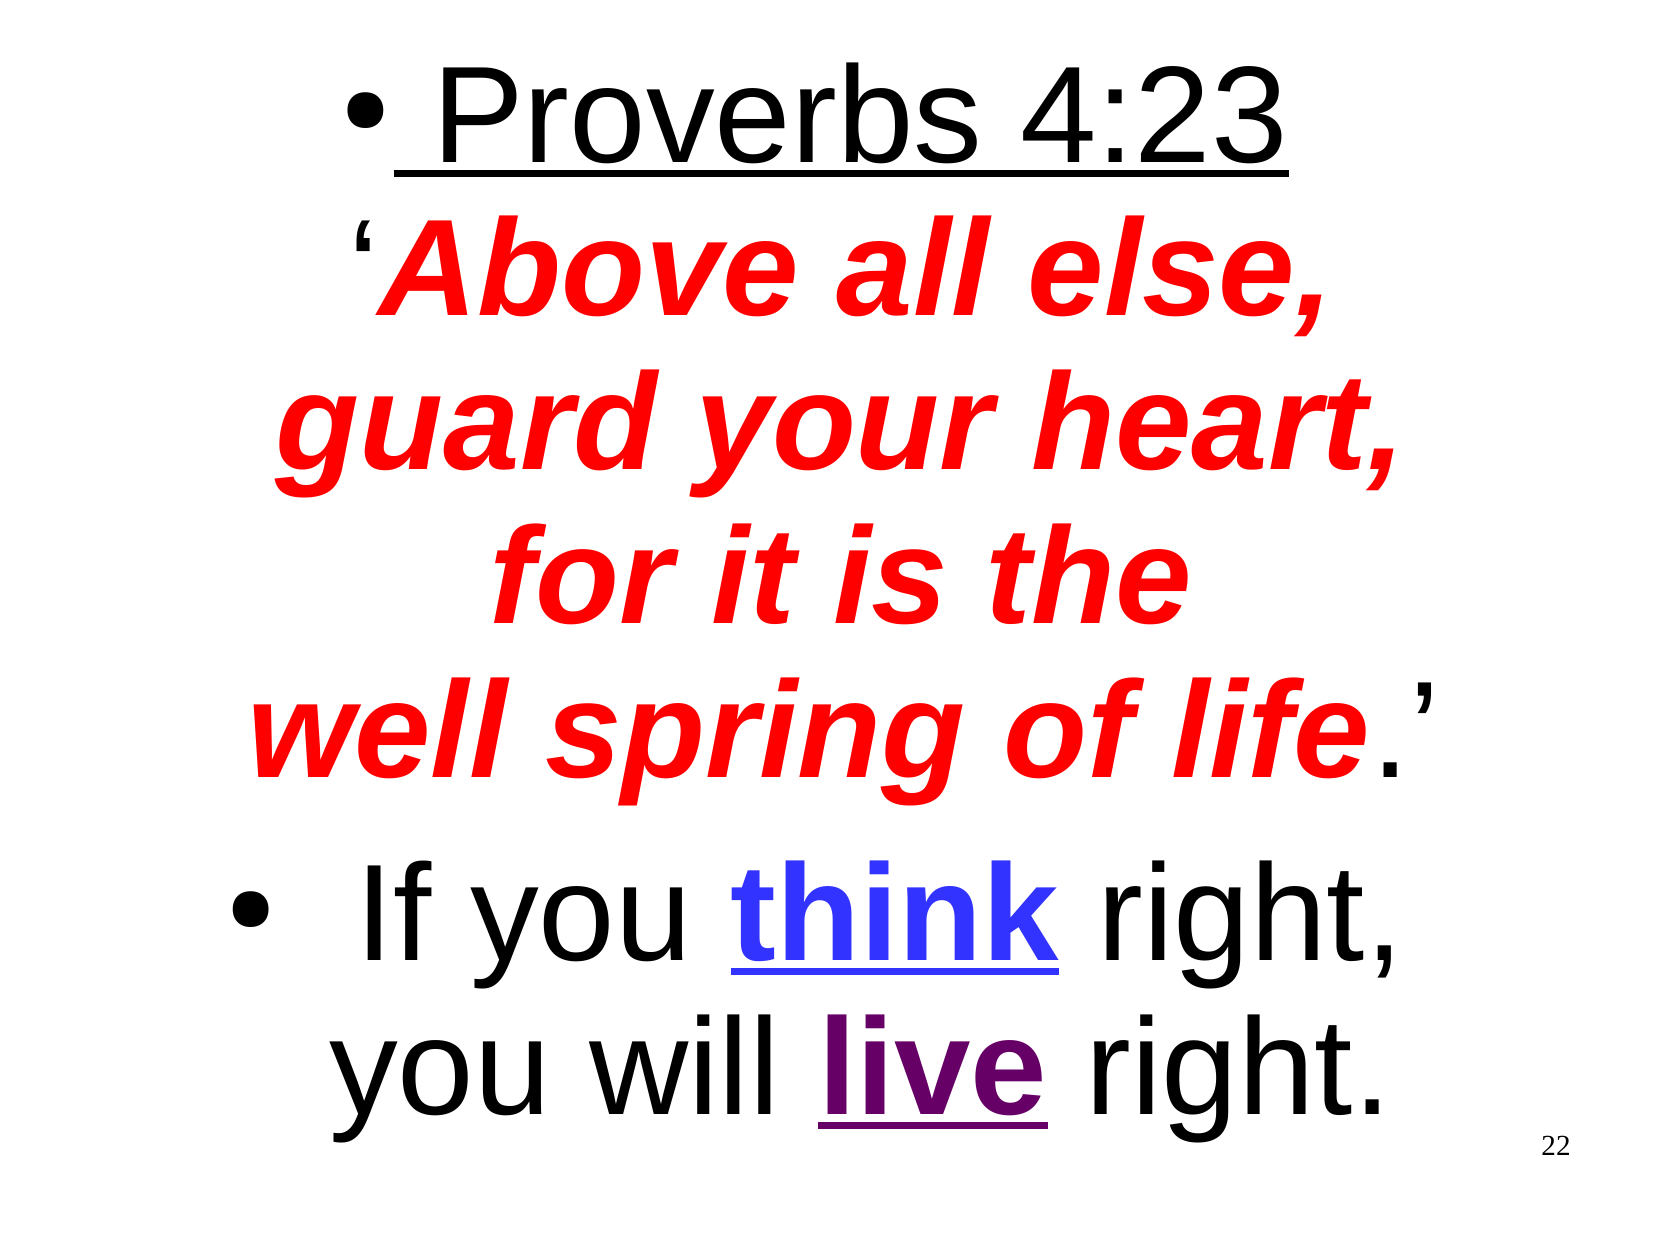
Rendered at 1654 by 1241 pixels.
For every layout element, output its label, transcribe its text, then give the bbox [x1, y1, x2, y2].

list Proverbs 4:23 ‘Above all else, guard your heart, for it is the well spring of life.’ If you think right, you will live right. [37, 37, 1613, 1238]
